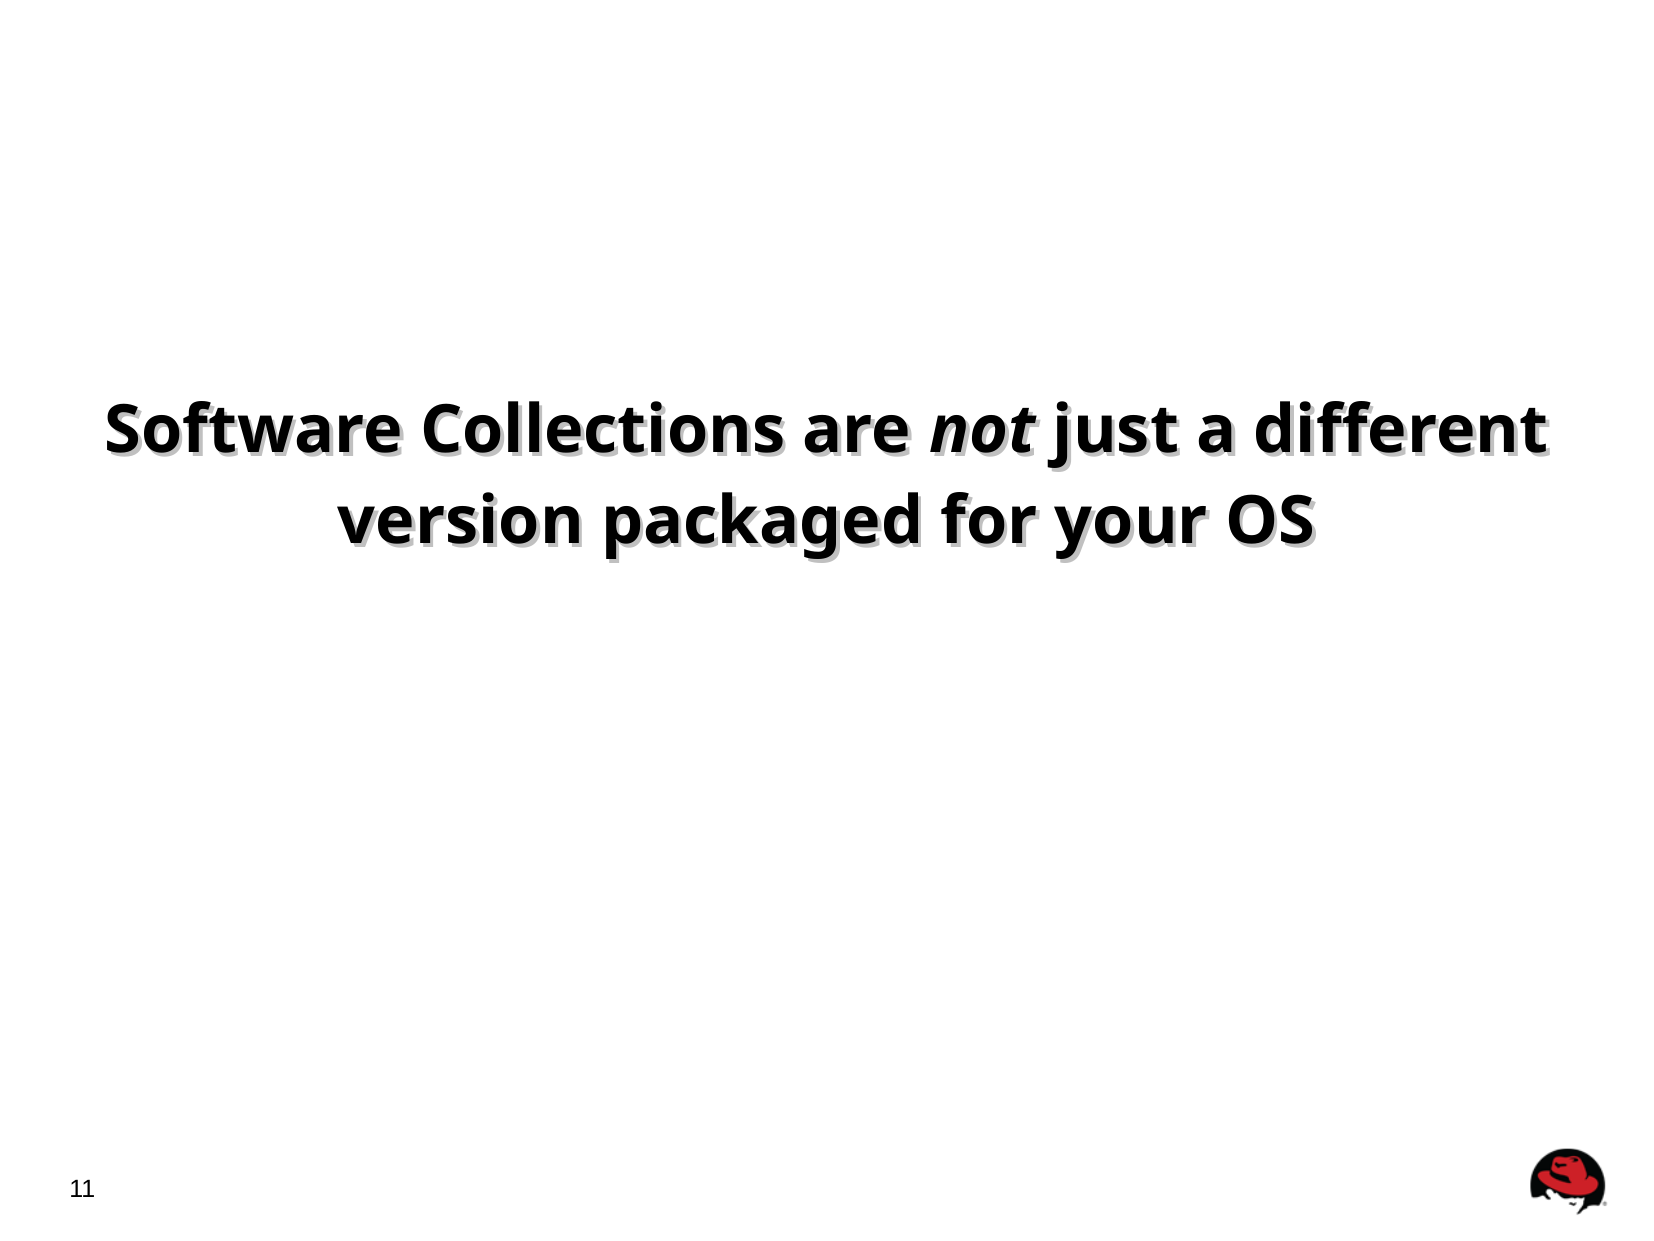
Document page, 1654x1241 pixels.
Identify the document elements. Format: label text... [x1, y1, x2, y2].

subtitle Software Collections are not just a different version packaged for your OS [82, 37, 1571, 1039]
picture [1529, 1146, 1613, 1224]
